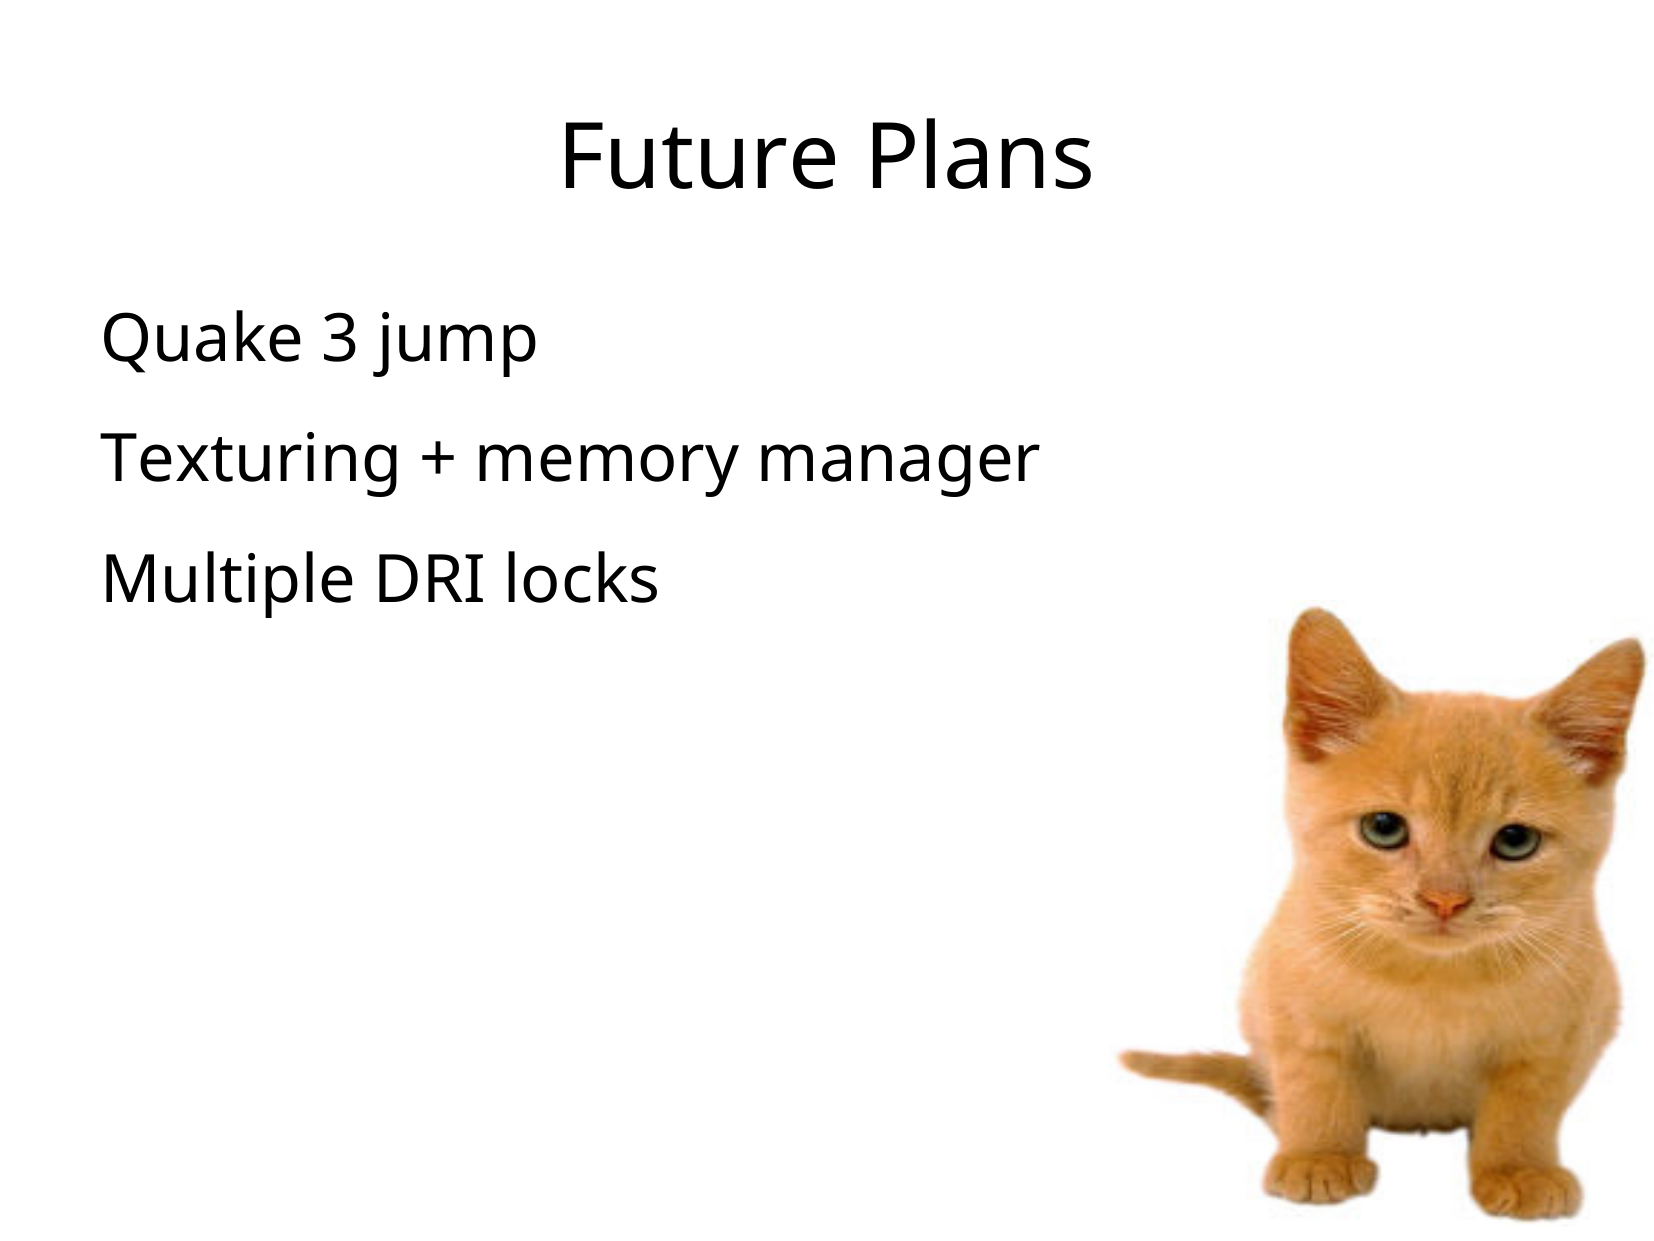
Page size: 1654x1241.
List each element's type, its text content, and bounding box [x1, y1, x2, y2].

title Future Plans [82, 49, 1571, 257]
list Quake 3 jump Texturing + memory manager Multiple DRI locks [82, 290, 1571, 1109]
picture [1109, 600, 1654, 1227]
